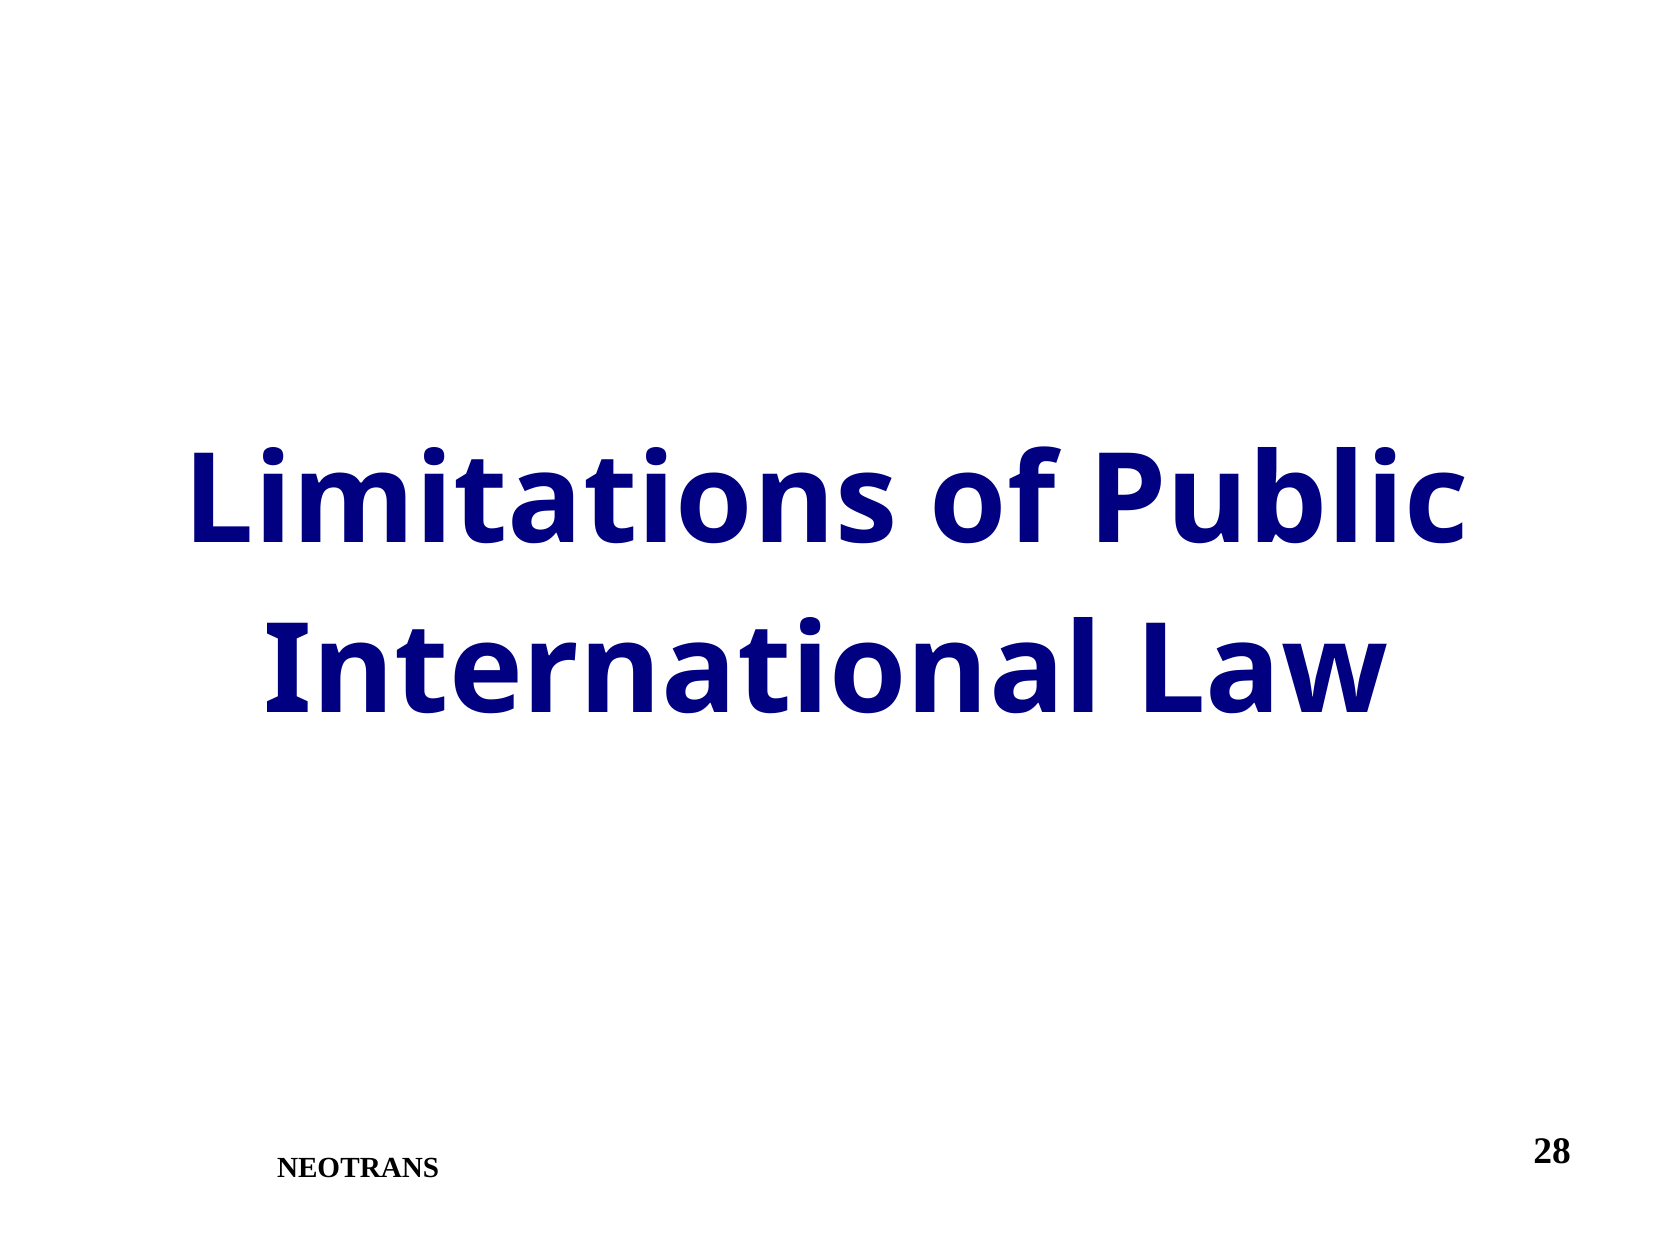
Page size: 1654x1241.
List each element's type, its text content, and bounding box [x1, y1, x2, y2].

subtitle Limitations of Public International Law [82, 49, 1571, 1109]
